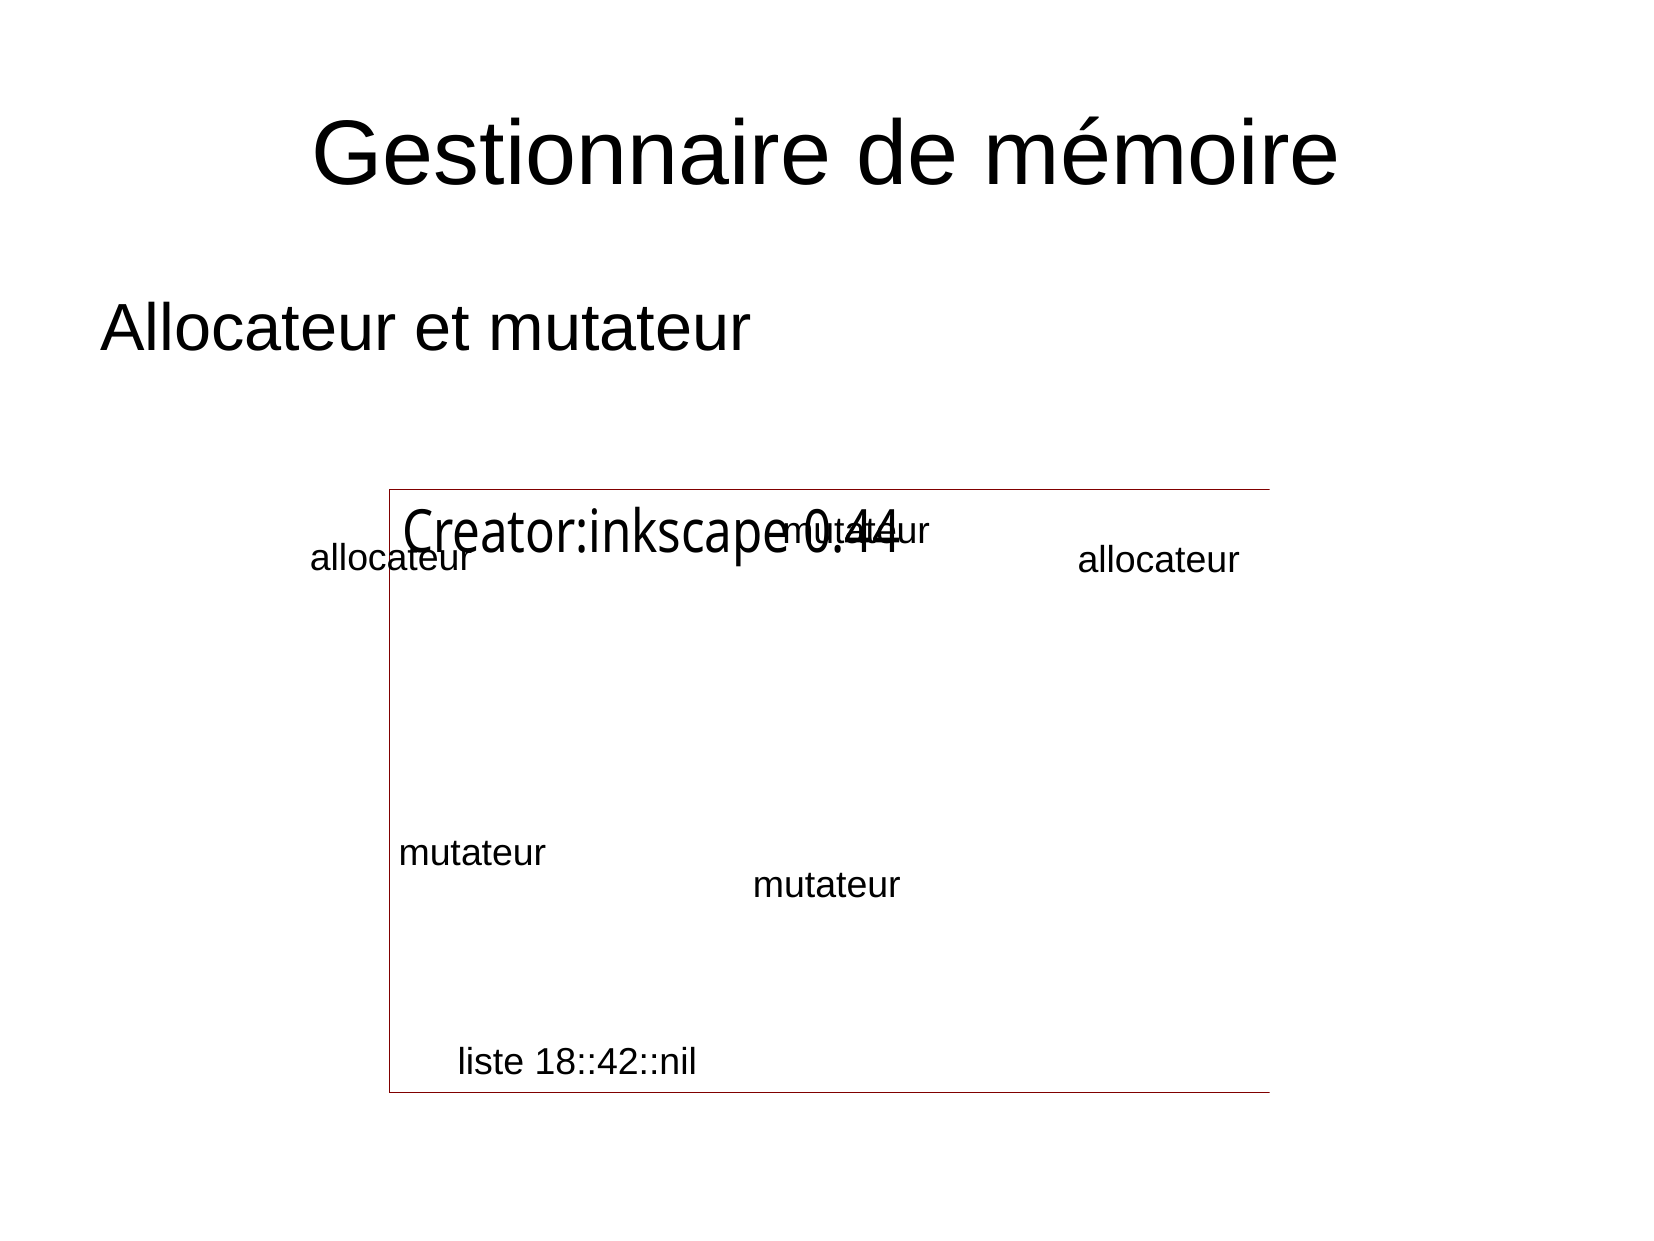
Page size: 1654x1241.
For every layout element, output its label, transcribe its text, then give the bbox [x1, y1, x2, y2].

text_box liste 18::42::nil [442, 1033, 712, 1095]
text_box mutateur [767, 501, 945, 564]
list Allocateur et mutateur [82, 290, 1571, 1094]
text_box allocateur [1062, 531, 1255, 593]
picture [386, 484, 1270, 1093]
title Gestionnaire de mémoire [82, 56, 1571, 250]
text_box mutateur [738, 856, 916, 918]
text_box mutateur [383, 824, 562, 886]
text_box allocateur [295, 529, 487, 591]
